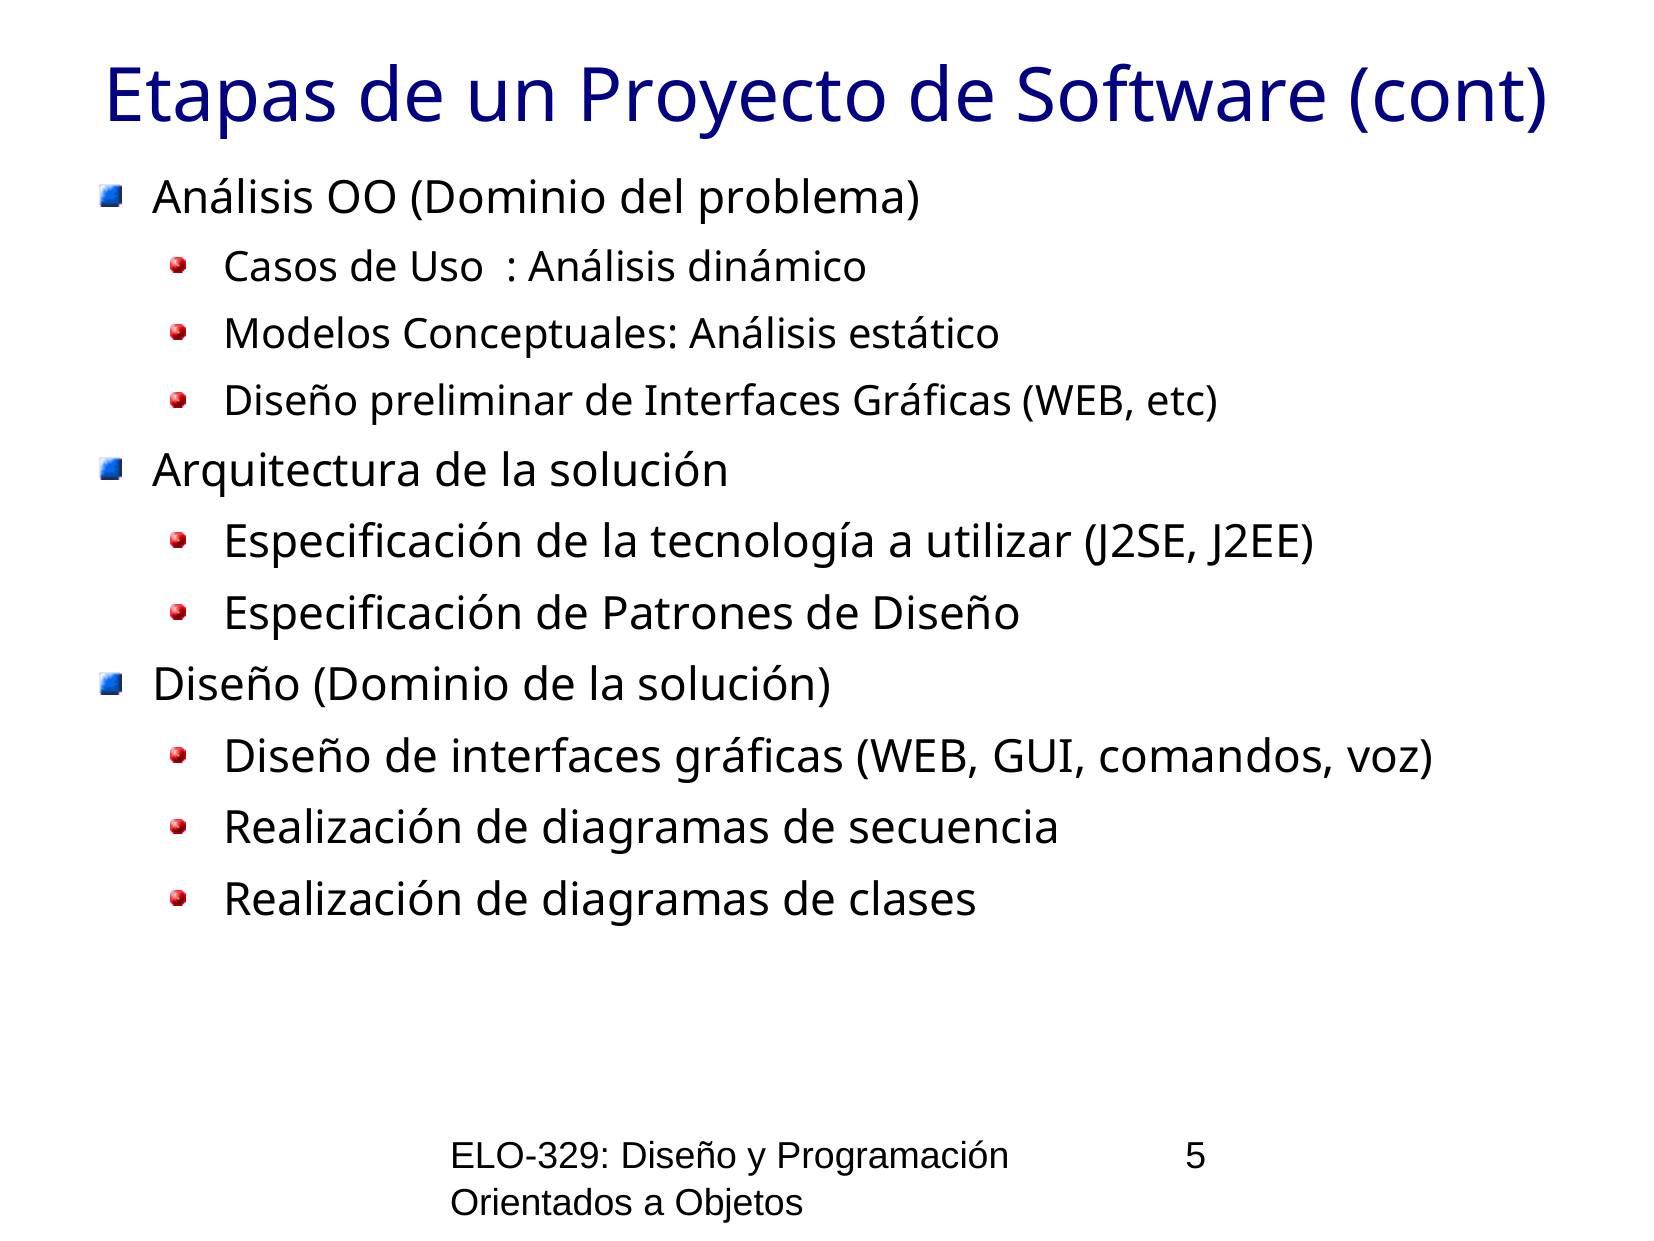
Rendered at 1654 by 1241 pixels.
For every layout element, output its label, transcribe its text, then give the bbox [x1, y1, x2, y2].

title Etapas de un Proyecto de Software (cont) [82, 50, 1571, 137]
list Análisis OO (Dominio del problema) Casos de Uso : Análisis dinámico Modelos Conceptuales: Análisis estático Diseño preliminar de Interfaces Gráficas (WEB, etc)‏ Arquitectura de la solución Especificación de la tecnología a utilizar (J2SE, J2EE) Especificación de Patrones de Diseño Diseño (Dominio de la solución)‏ Diseño de interfaces gráficas (WEB, GUI, comandos, voz)‏ Realización de diagramas de secuencia Realización de diagramas de clases [82, 169, 1571, 1112]
